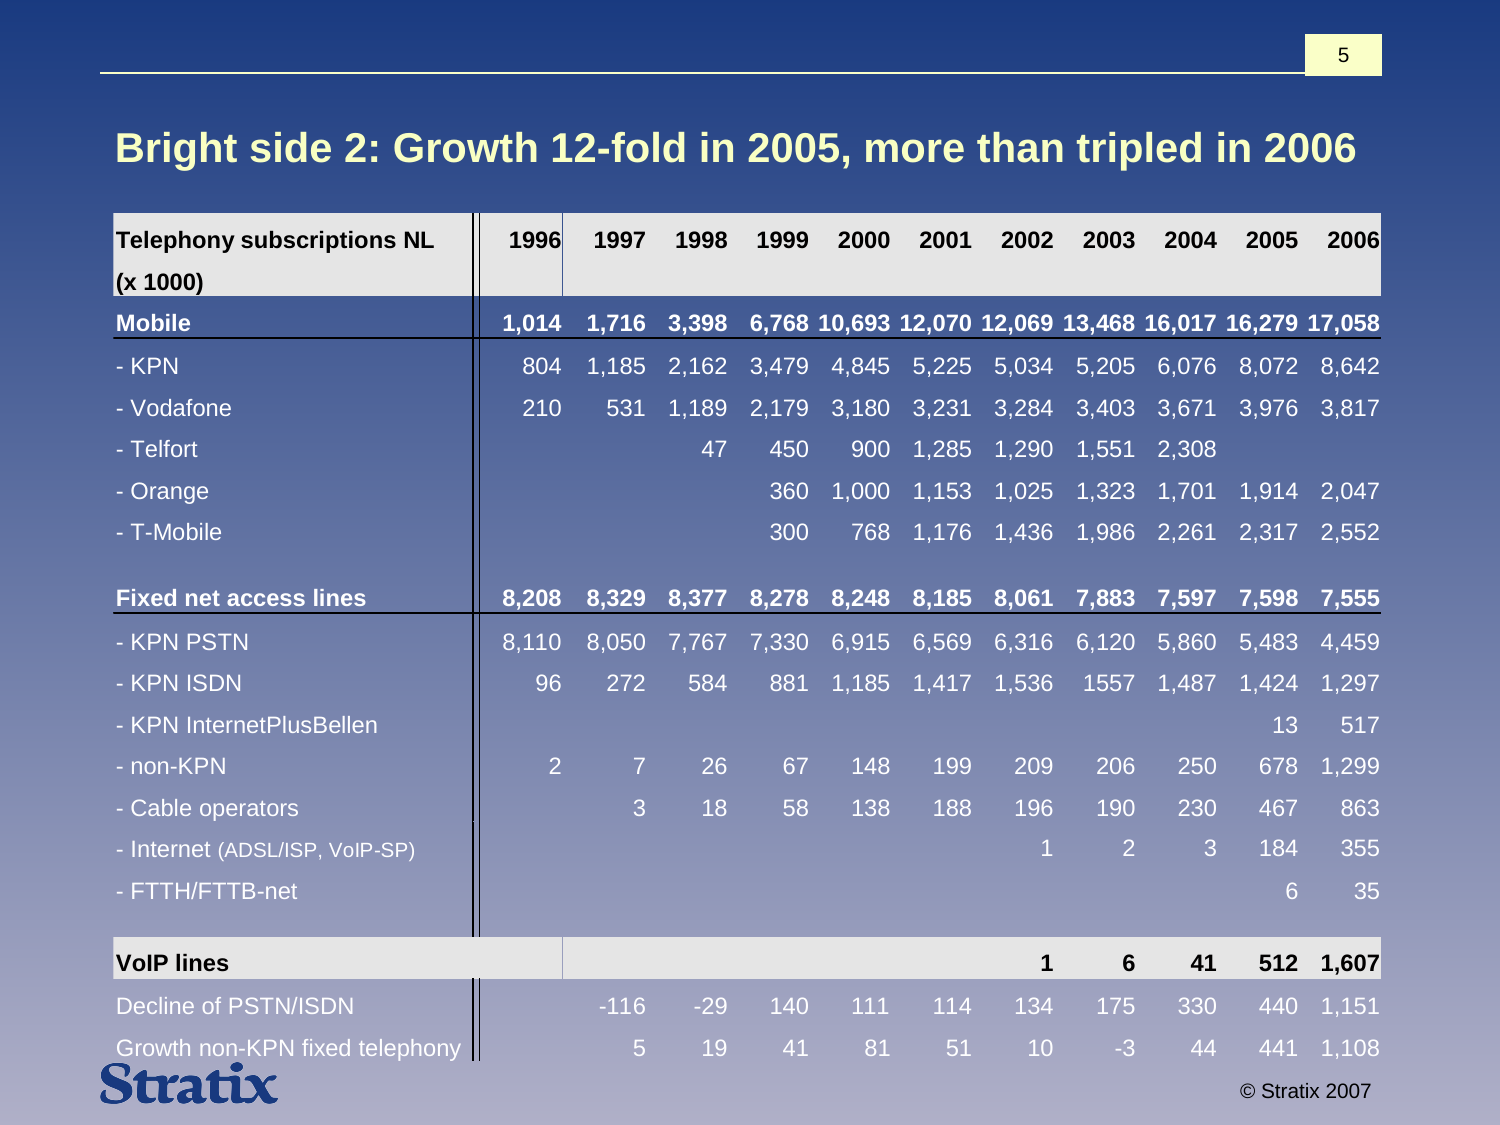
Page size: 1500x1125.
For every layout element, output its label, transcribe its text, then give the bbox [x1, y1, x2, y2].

chart [113, 213, 1500, 1106]
title Bright side 2: Growth 12-fold in 2005, more than tripled in 2006 [99, 112, 1375, 238]
